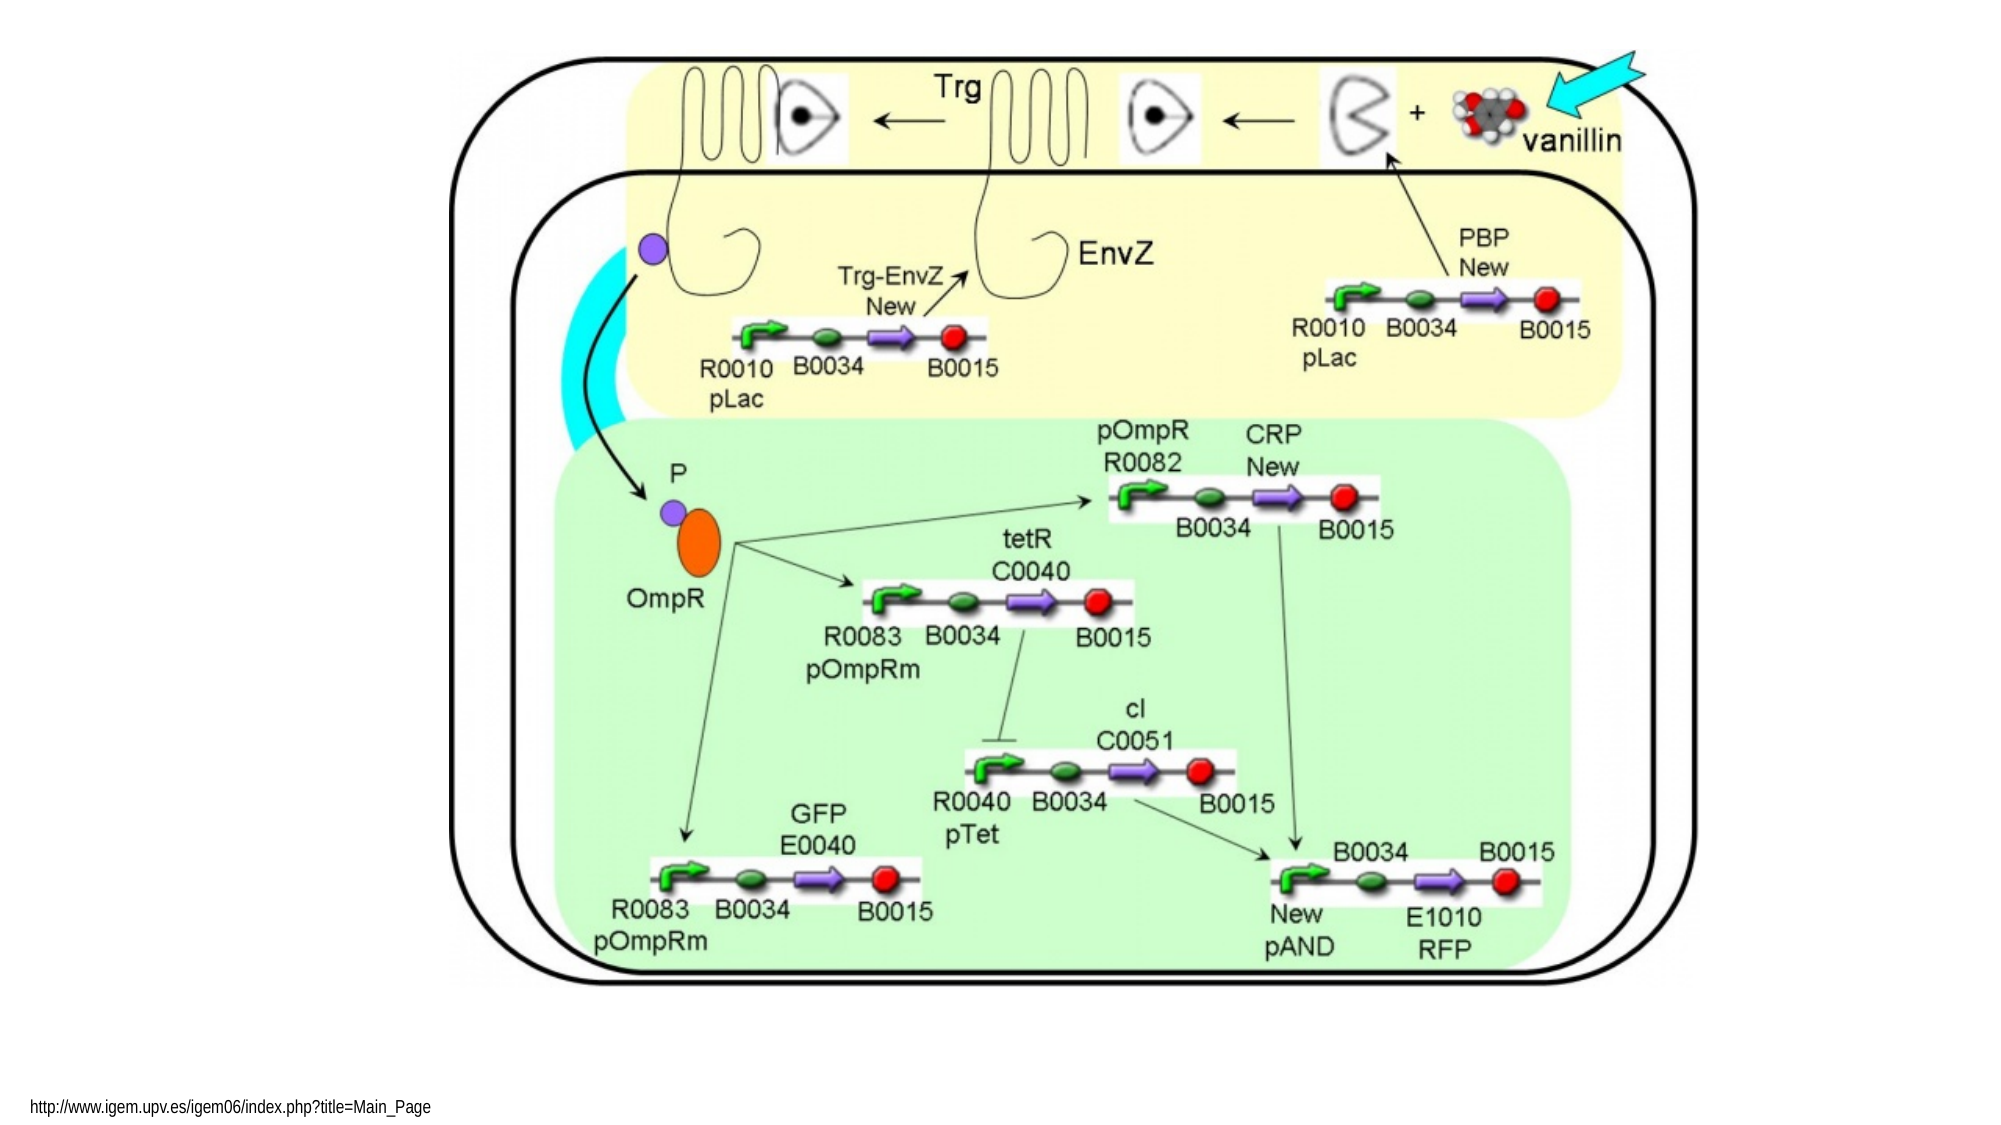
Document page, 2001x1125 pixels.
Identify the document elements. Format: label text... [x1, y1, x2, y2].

text_box http://www.igem.upv.es/igem06/index.php?title=Main_Page [15, 1087, 446, 1125]
picture [449, 49, 1700, 988]
